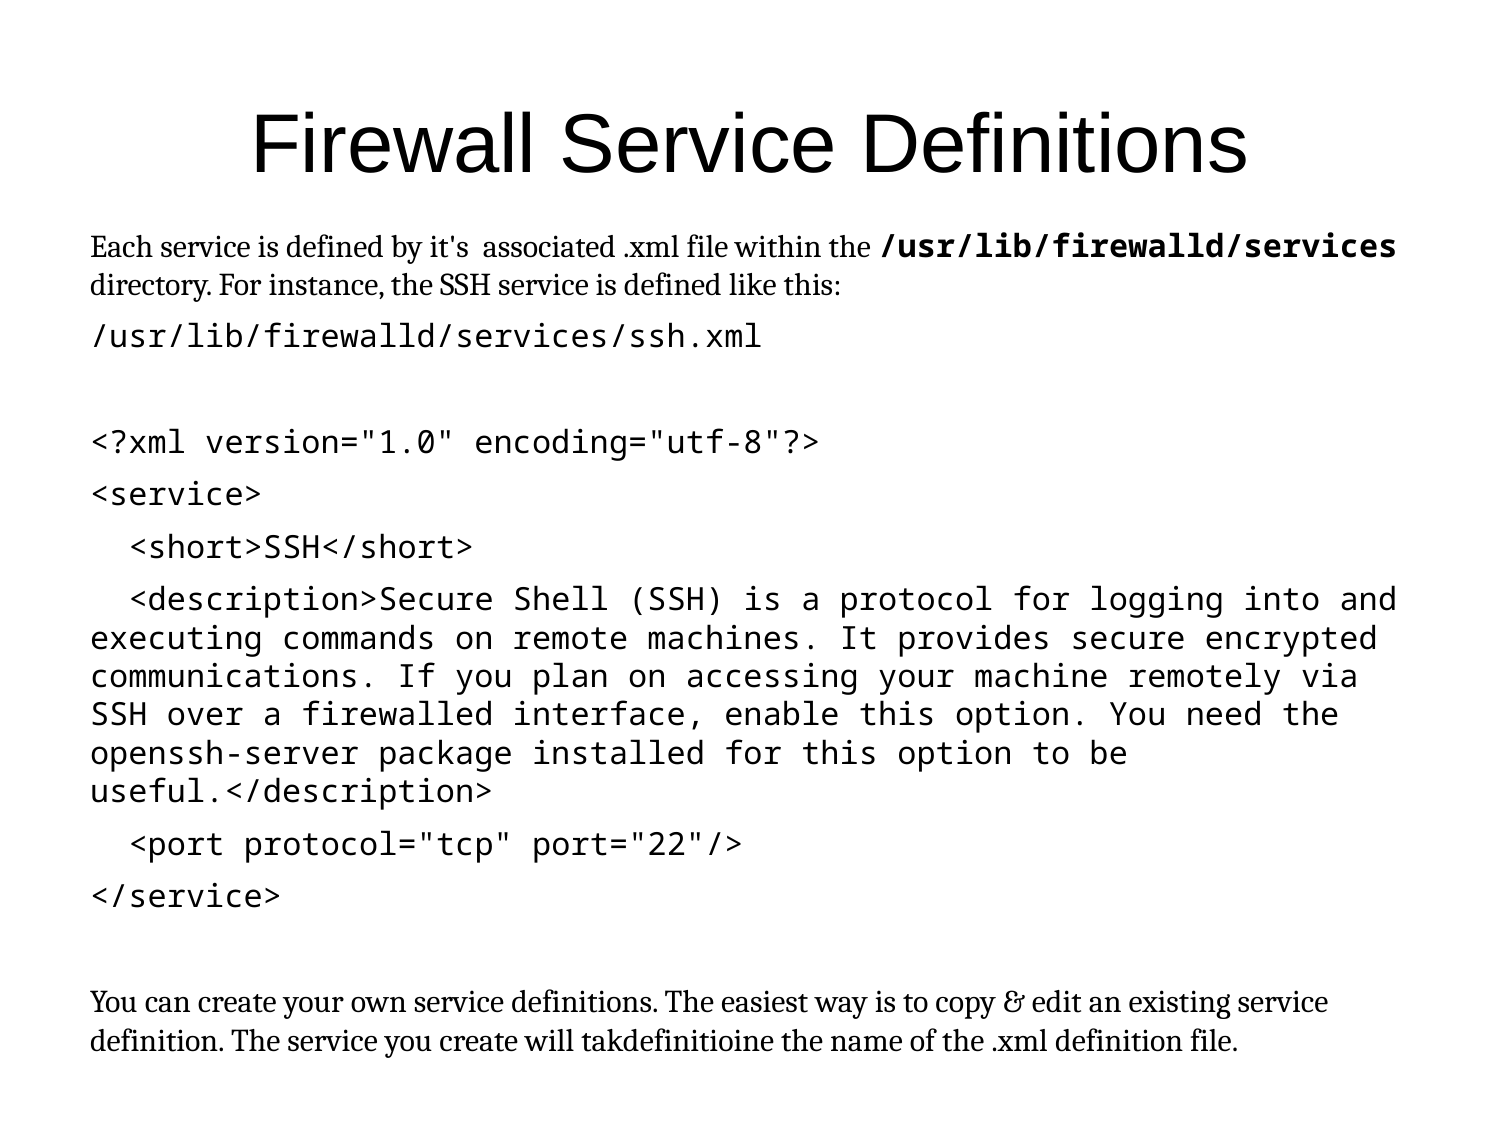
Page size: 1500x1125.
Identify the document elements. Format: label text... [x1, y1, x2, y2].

title Firewall Service Definitions [75, 45, 1425, 217]
list Each service is defined by it's associated .xml file within the /usr/lib/firewalld/services directory. For instance, the SSH service is defined like this: /usr/lib/firewalld/services/ssh.xml <?xml version="1.0" encoding="utf-8"?> <service> <short>SSH</short> <description>Secure Shell (SSH) is a protocol for logging into and executing commands on remote machines. It provides secure encrypted communications. If you plan on accessing your machine remotely via SSH over a firewalled interface, enable this option. You need the openssh-server package installed for this option to be useful.</description> <port protocol="tcp" port="22"/> </service> You can create your own service definitions. The easiest way is to copy & edit an existing service definition. The service you create will takdefinitioine the name of the .xml definition file. [75, 217, 1425, 1081]
